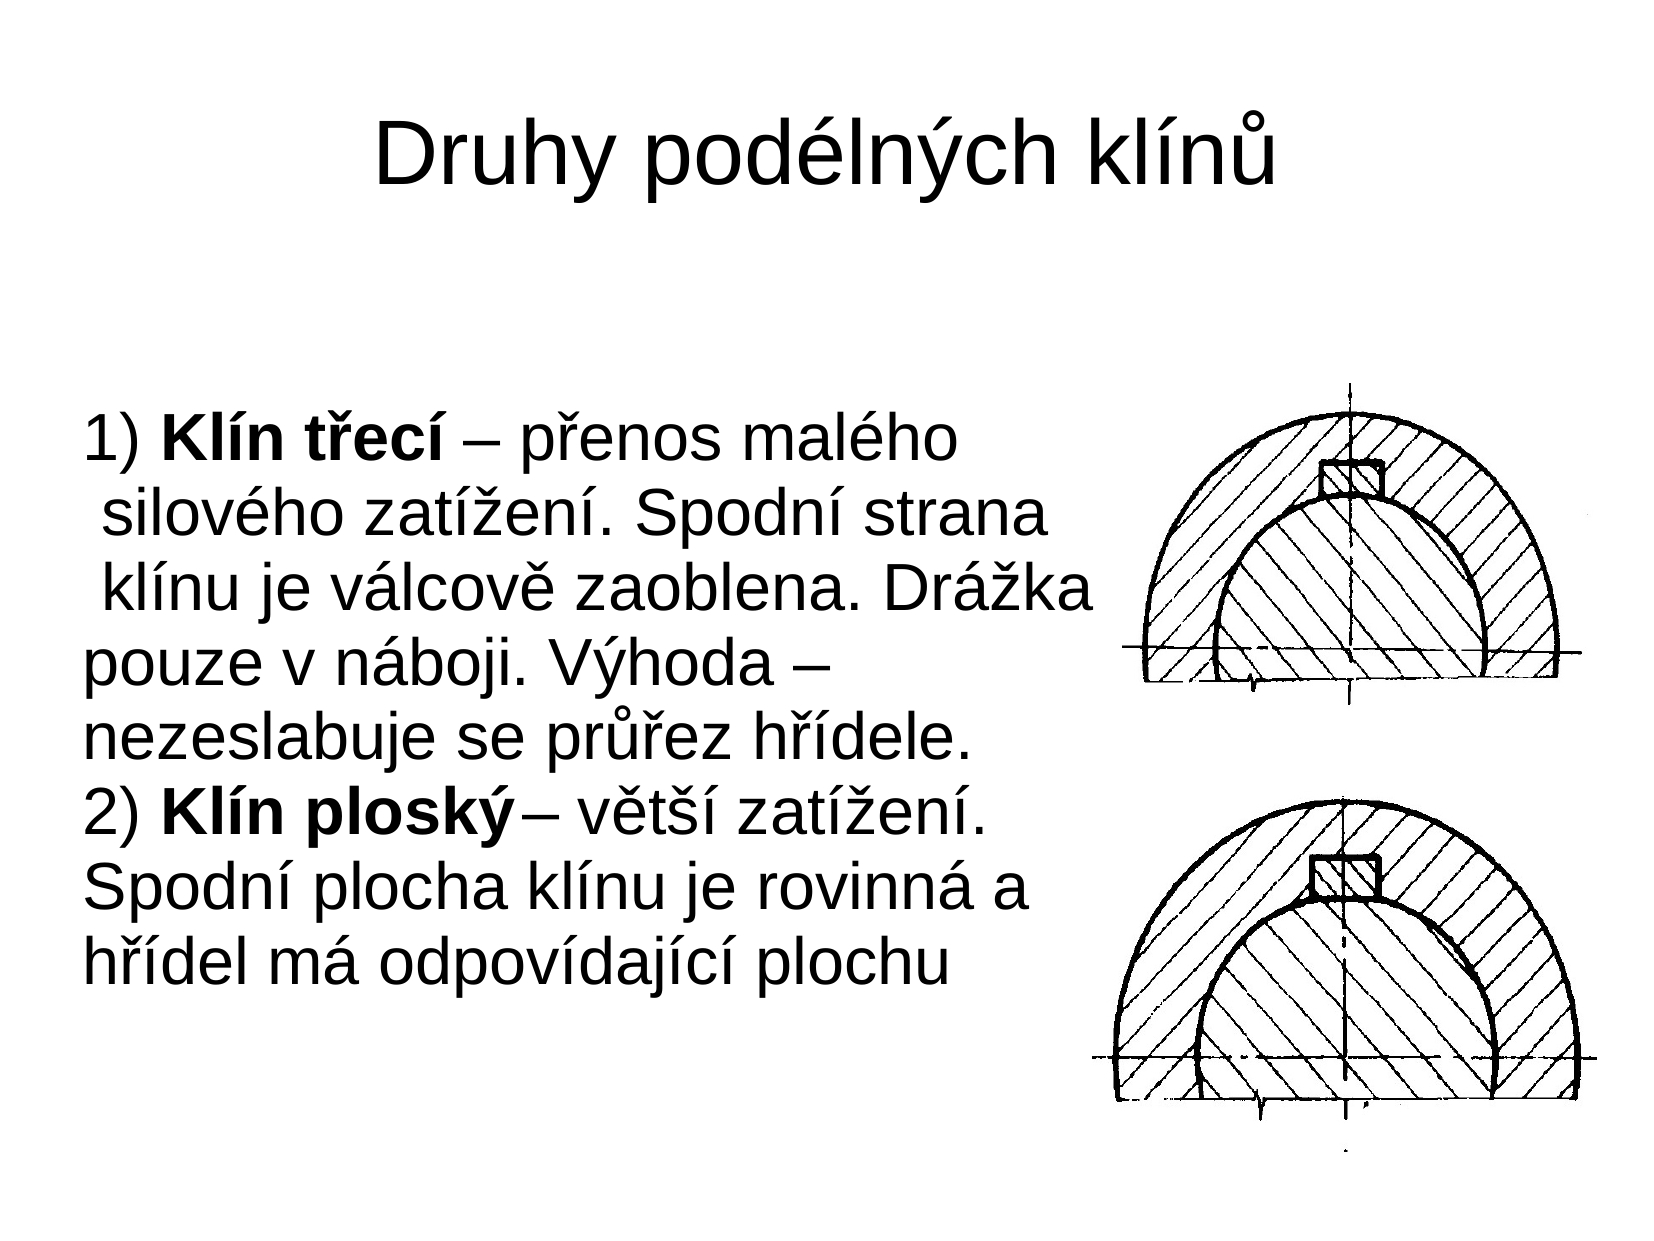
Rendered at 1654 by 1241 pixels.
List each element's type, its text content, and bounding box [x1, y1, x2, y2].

subtitle 1) Klín třecí – přenos malého silového zatížení. Spodní strana klínu je válcově zaoblena. Drážka pouze v náboji. Výhoda – nezeslabuje se průřez hřídele. 2) Klín ploský – větší zatížení. Spodní plocha klínu je rovinná a hřídel má odpovídající plochu [82, 290, 1571, 1109]
title Druhy podélných klínů [82, 56, 1571, 250]
picture [1092, 791, 1597, 1152]
picture [1122, 383, 1599, 734]
